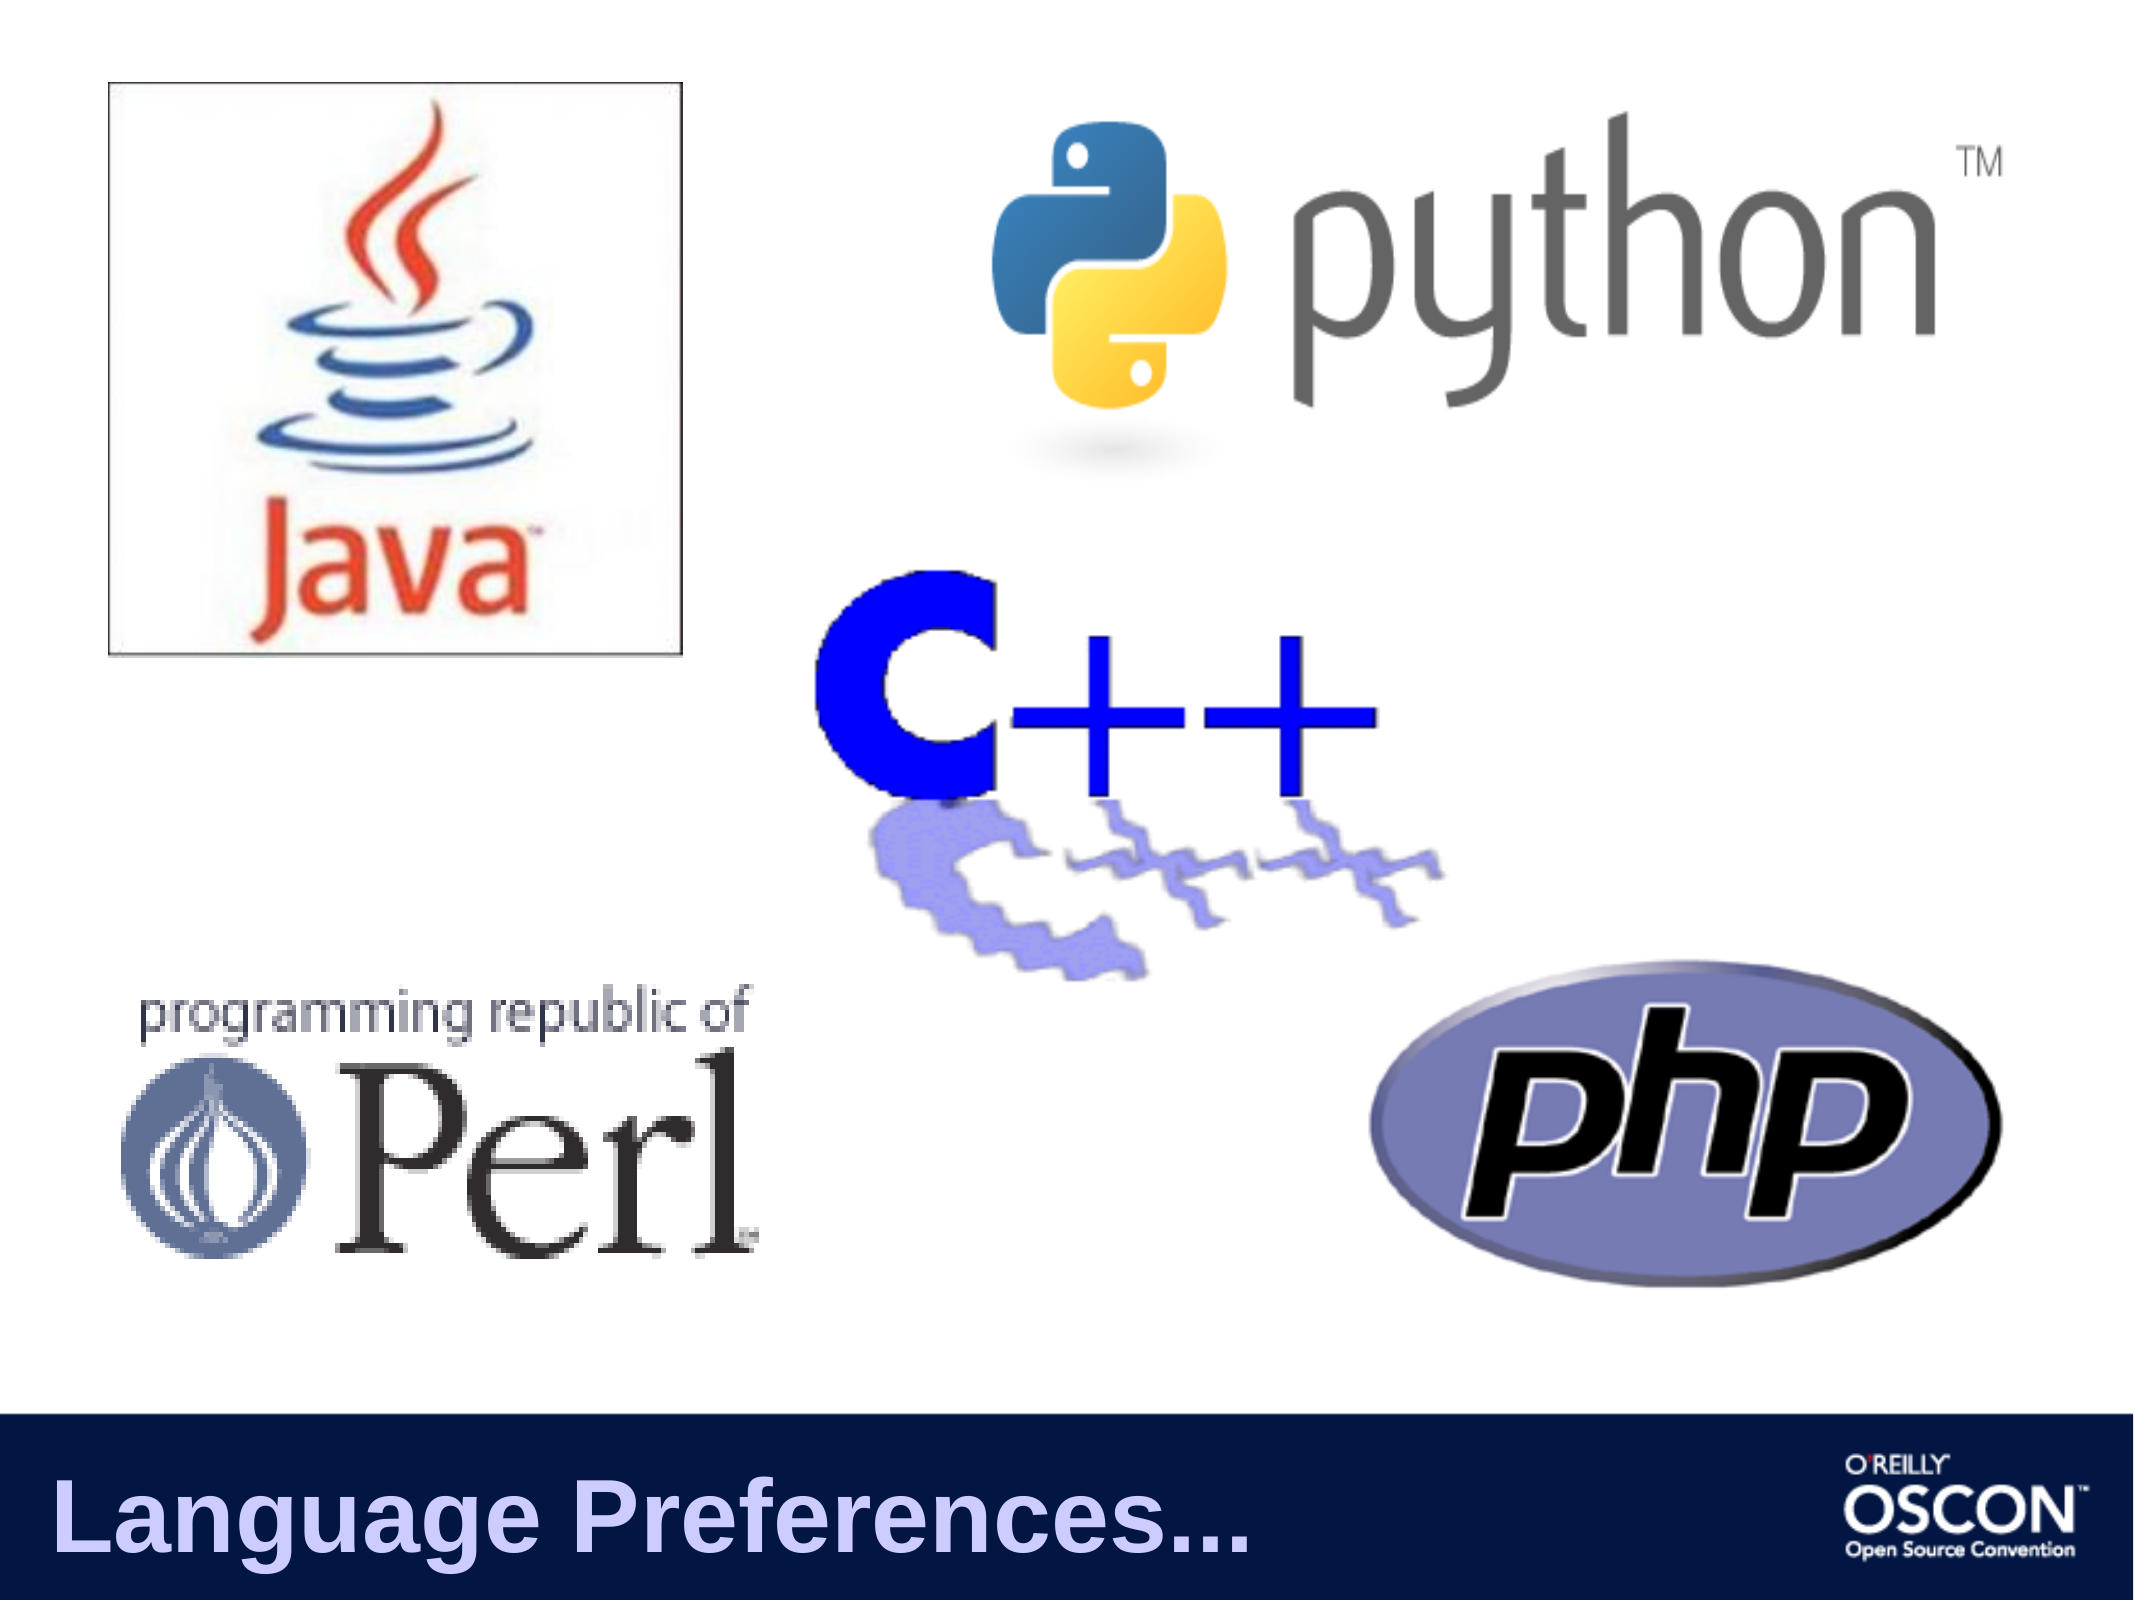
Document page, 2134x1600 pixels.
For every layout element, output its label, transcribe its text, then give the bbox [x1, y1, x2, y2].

picture [0, 0, 2134, 1600]
title Language Preferences... [41, 1432, 2094, 1600]
